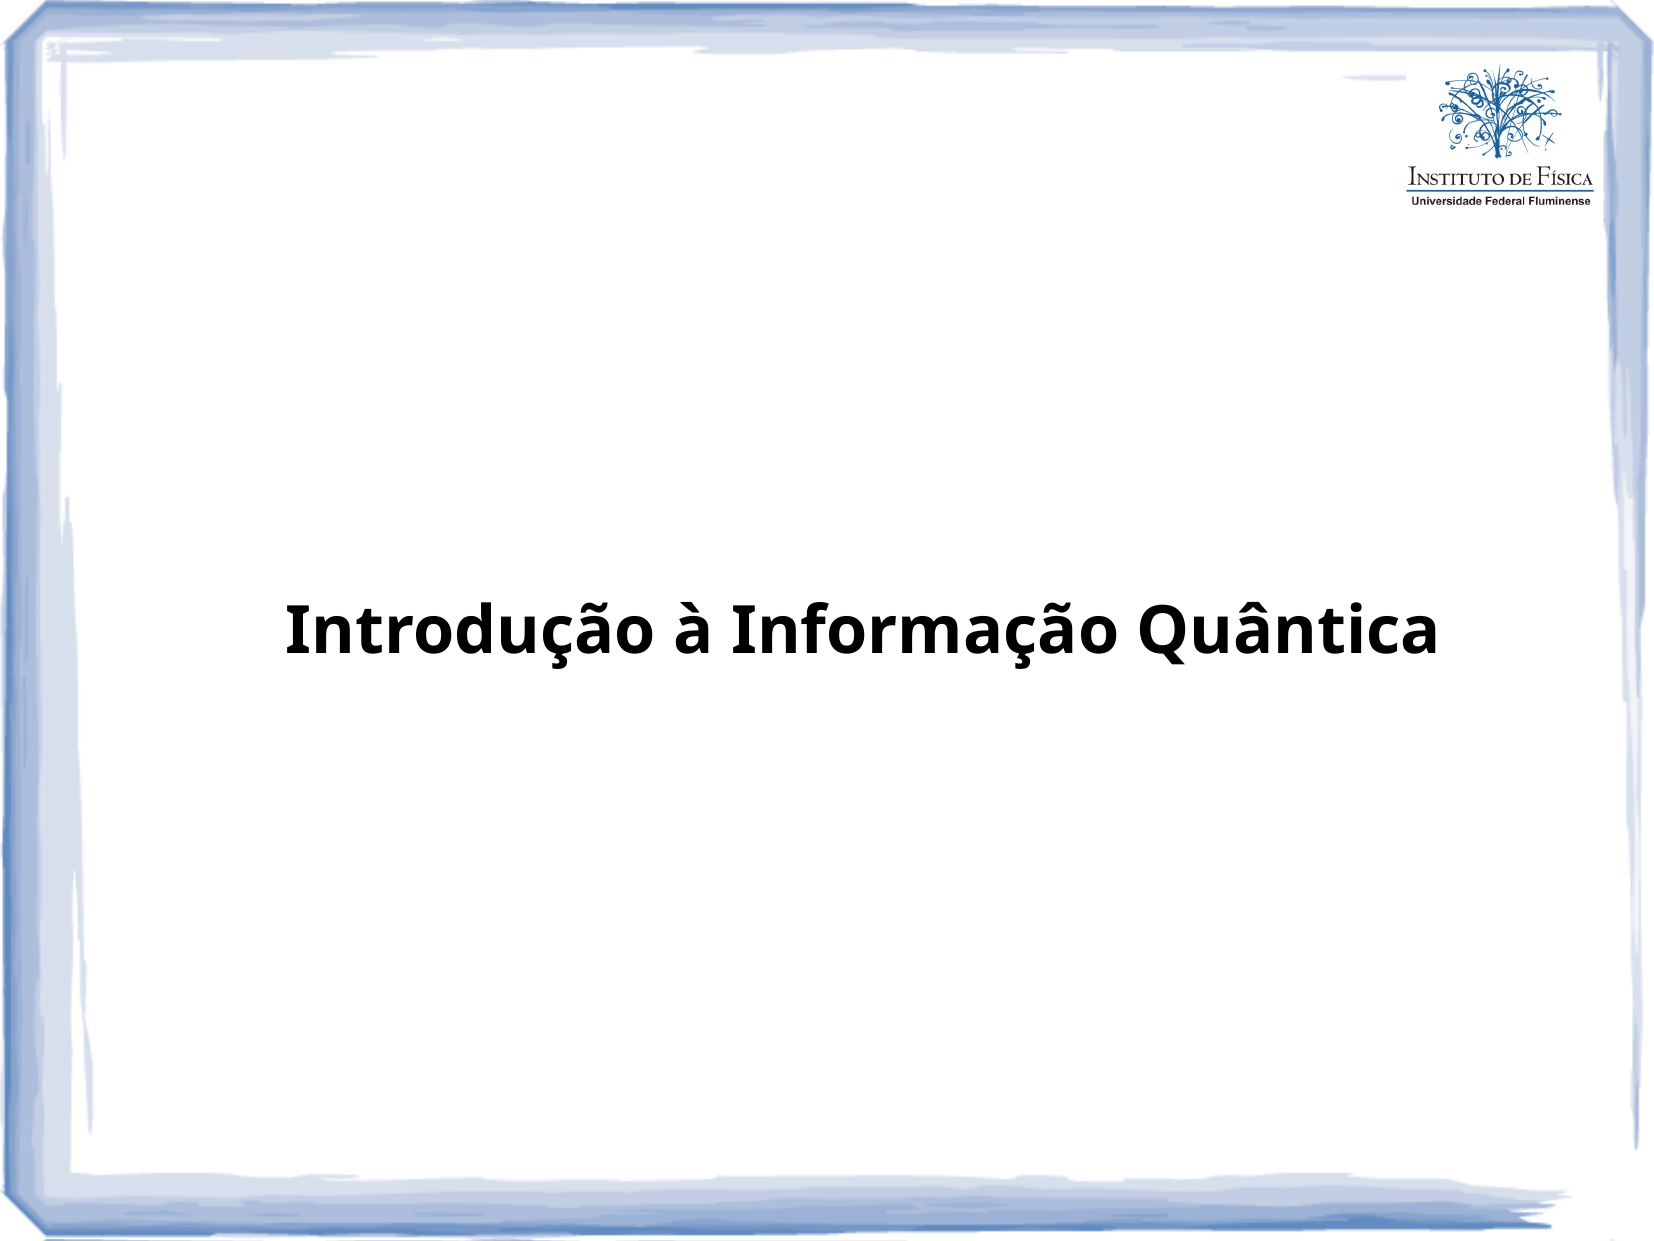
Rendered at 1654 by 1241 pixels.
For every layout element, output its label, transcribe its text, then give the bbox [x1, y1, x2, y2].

text_box Introdução à Informação Quântica [271, 575, 1467, 667]
picture [0, 0, 1654, 1241]
